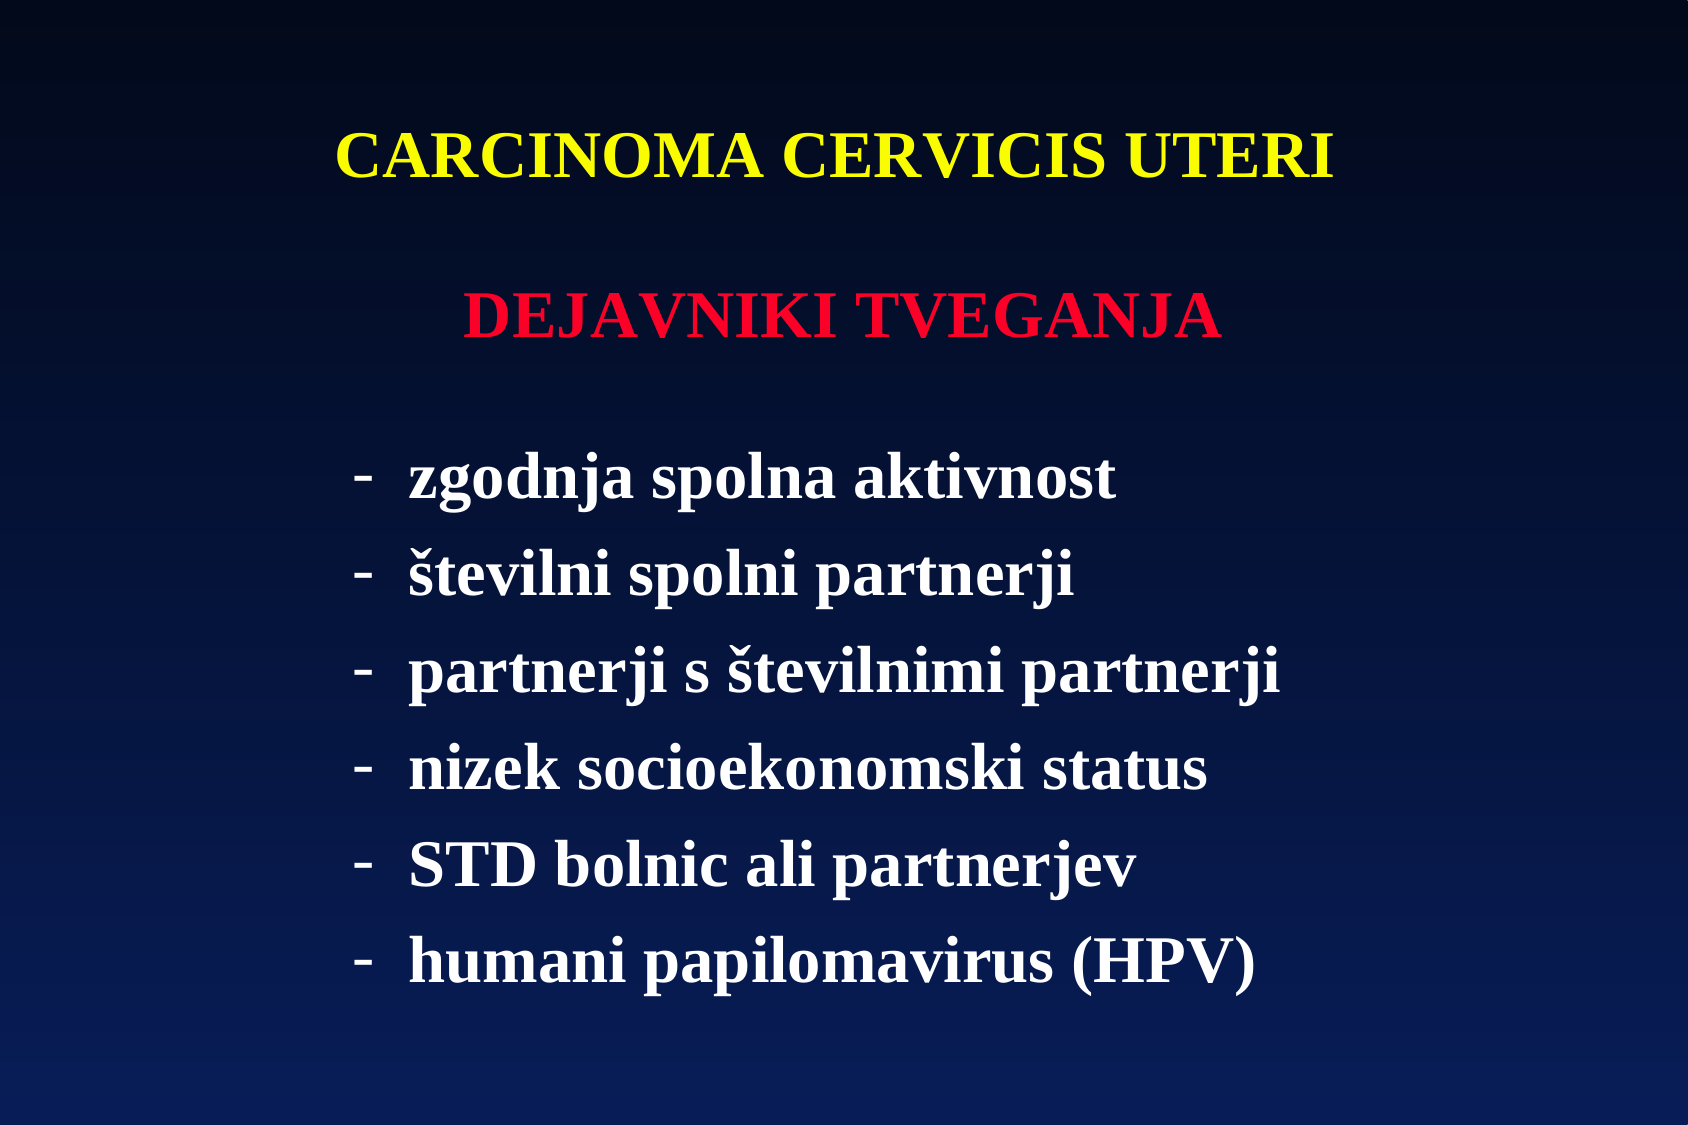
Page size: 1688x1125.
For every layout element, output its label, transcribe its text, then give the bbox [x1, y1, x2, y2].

list zgodnja spolna aktivnost številni spolni partnerji partnerji s številnimi partnerji nizek socioekonomski status STD bolnic ali partnerjev humani papilomavirus (HPV) [337, 425, 1363, 1013]
title CARCINOMA CERVICIS UTERI DEJAVNIKI TVEGANJA [0, 62, 1688, 400]
